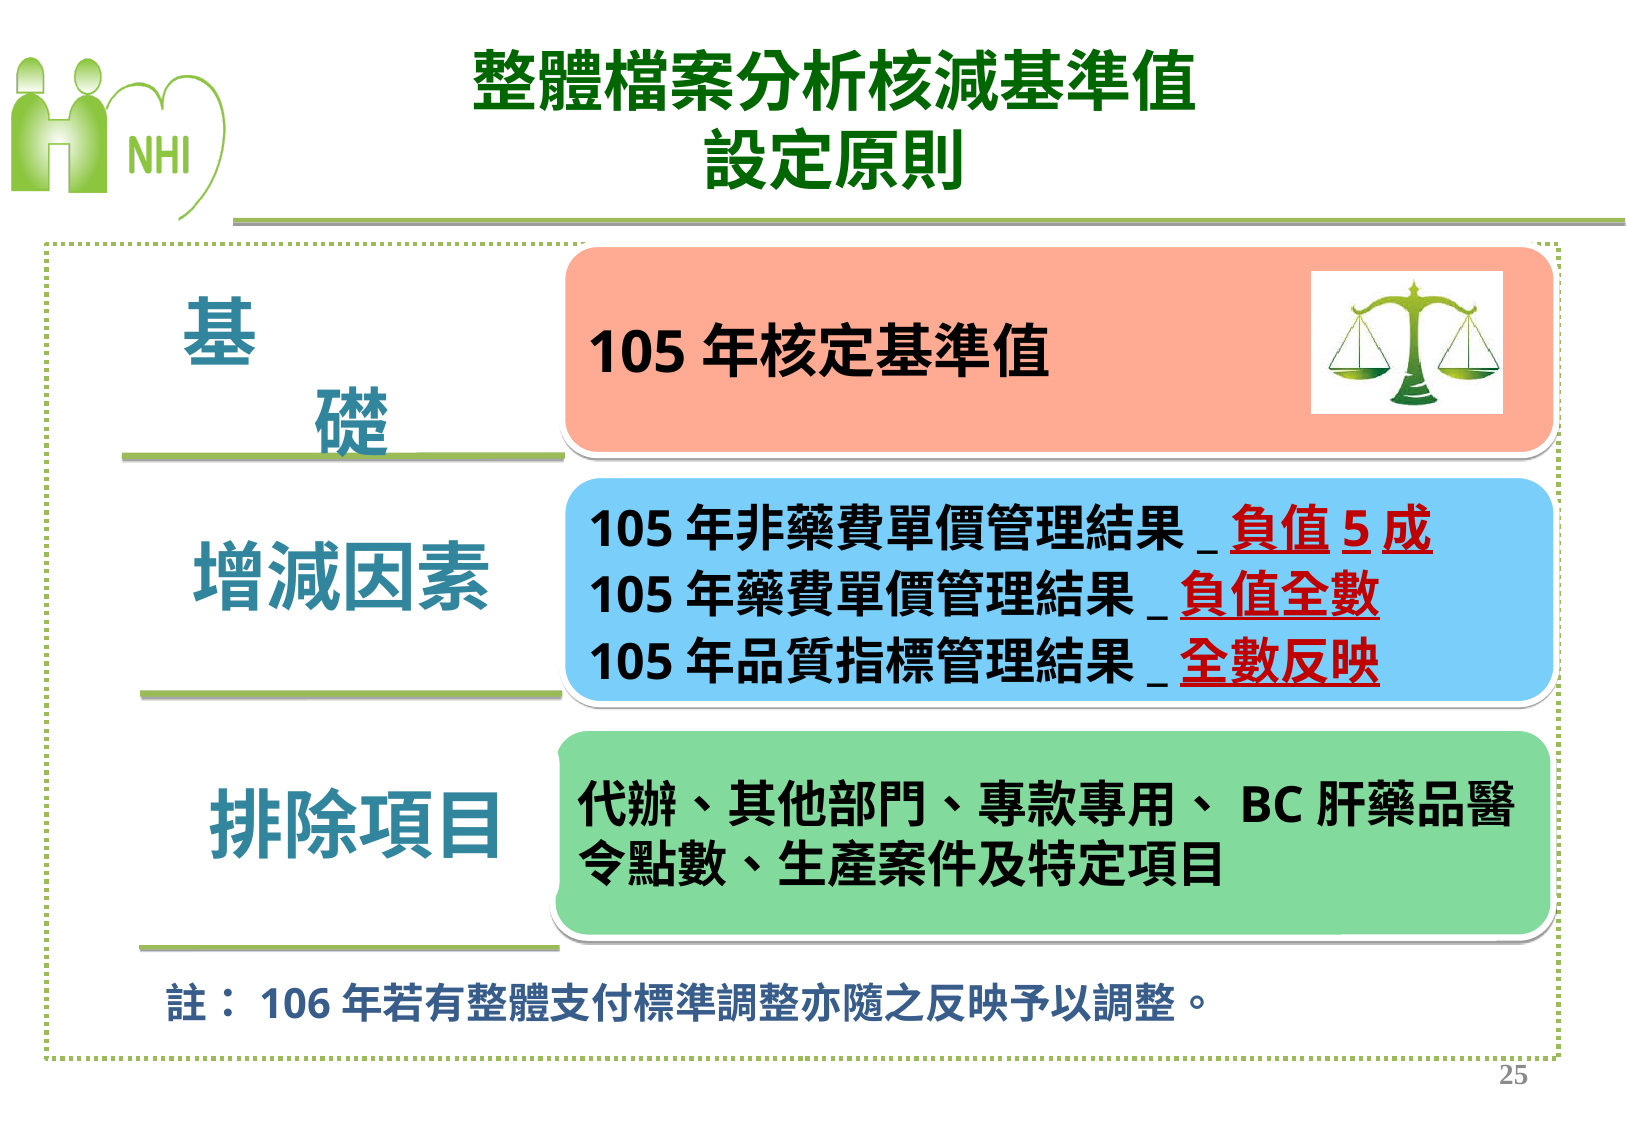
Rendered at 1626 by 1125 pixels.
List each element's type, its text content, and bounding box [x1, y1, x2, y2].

text_box 排除項目 [157, 733, 560, 912]
text_box 105年核定基準值 [562, 243, 1557, 456]
text_box 增減因素 [140, 501, 543, 647]
text_box 代辦、其他部門、專款專用、BC肝藥品醫令點數、生產案件及特定項目 [552, 727, 1554, 938]
title 整體檔案分析核減基準值 設定原則 [245, 30, 1424, 206]
picture [1311, 271, 1503, 414]
text_box [46, 244, 1559, 1059]
picture [0, 42, 233, 233]
slide_number <編號> [1164, 1042, 1544, 1103]
text_box 註：106年若有整體支付標準調整亦隨之反映予以調整。 [150, 969, 1451, 1035]
text_box 105年非藥費單價管理結果_負值5成 105年藥費單價管理結果_負值全數 105年品質指標管理結果_全數反映 [562, 474, 1557, 705]
text_box 基 礎 [150, 287, 553, 465]
